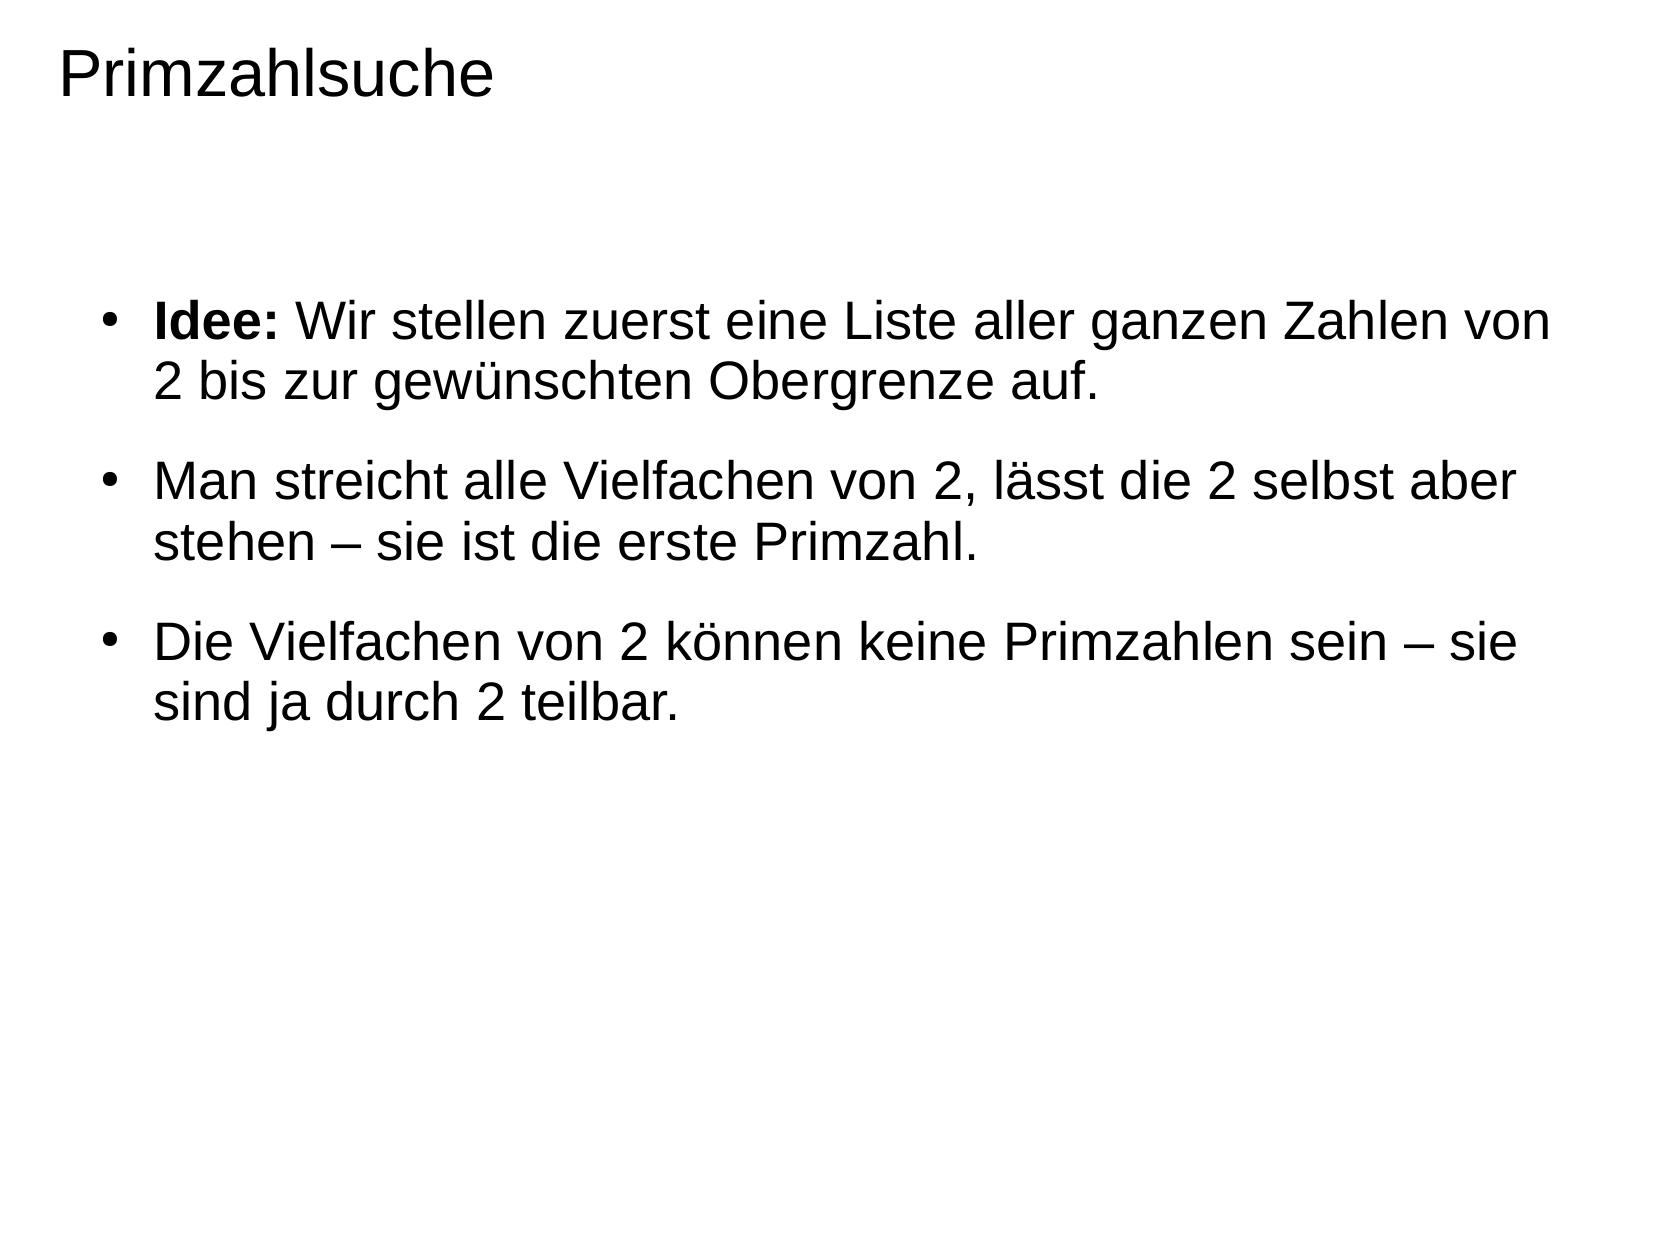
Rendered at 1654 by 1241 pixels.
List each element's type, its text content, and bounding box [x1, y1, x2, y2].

list Idee: Wir stellen zuerst eine Liste aller ganzen Zahlen von 2 bis zur gewünschten Obergrenze auf. Man streicht alle Vielfachen von 2, lässt die 2 selbst aber stehen – sie ist die erste Primzahl. Die Vielfachen von 2 können keine Primzahlen sein – sie sind ja durch 2 teilbar. [82, 290, 1571, 1010]
title Primzahlsuche [58, 29, 1240, 119]
